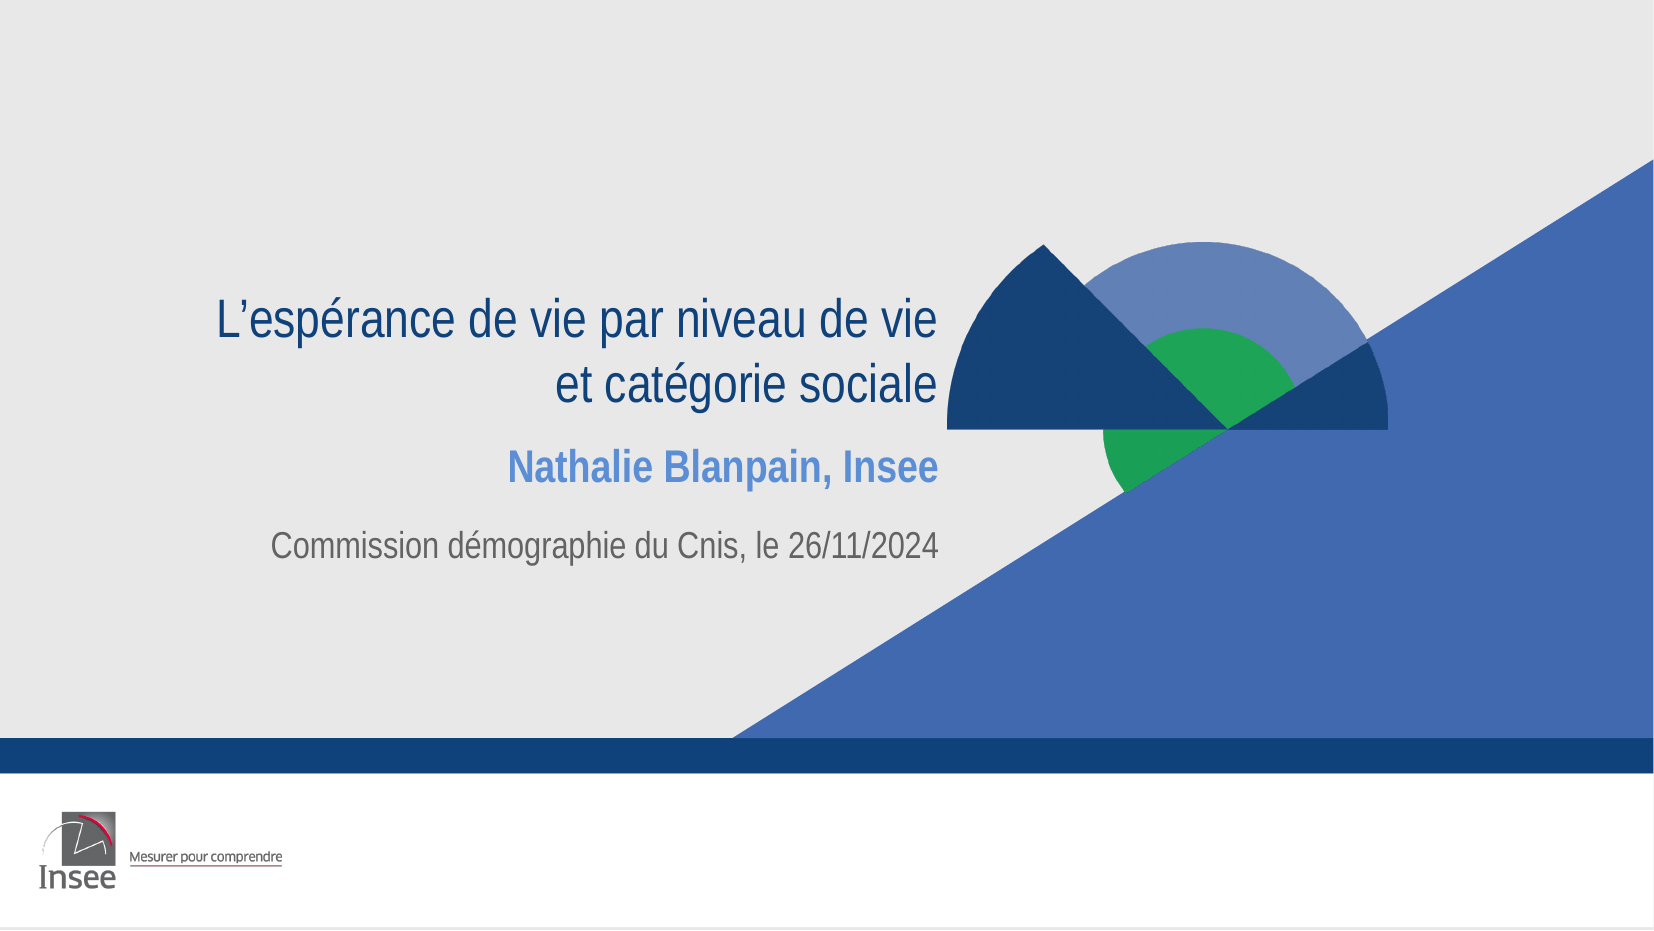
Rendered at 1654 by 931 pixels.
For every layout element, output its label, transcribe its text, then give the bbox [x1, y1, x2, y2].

title L’espérance de vie par niveau de vie et catégorie sociale [174, 258, 939, 414]
subtitle Nathalie Blanpain, Insee Commission démographie du Cnis, le 26/11/2024 [230, 437, 939, 931]
picture [947, 242, 1388, 493]
picture [35, 785, 230, 892]
